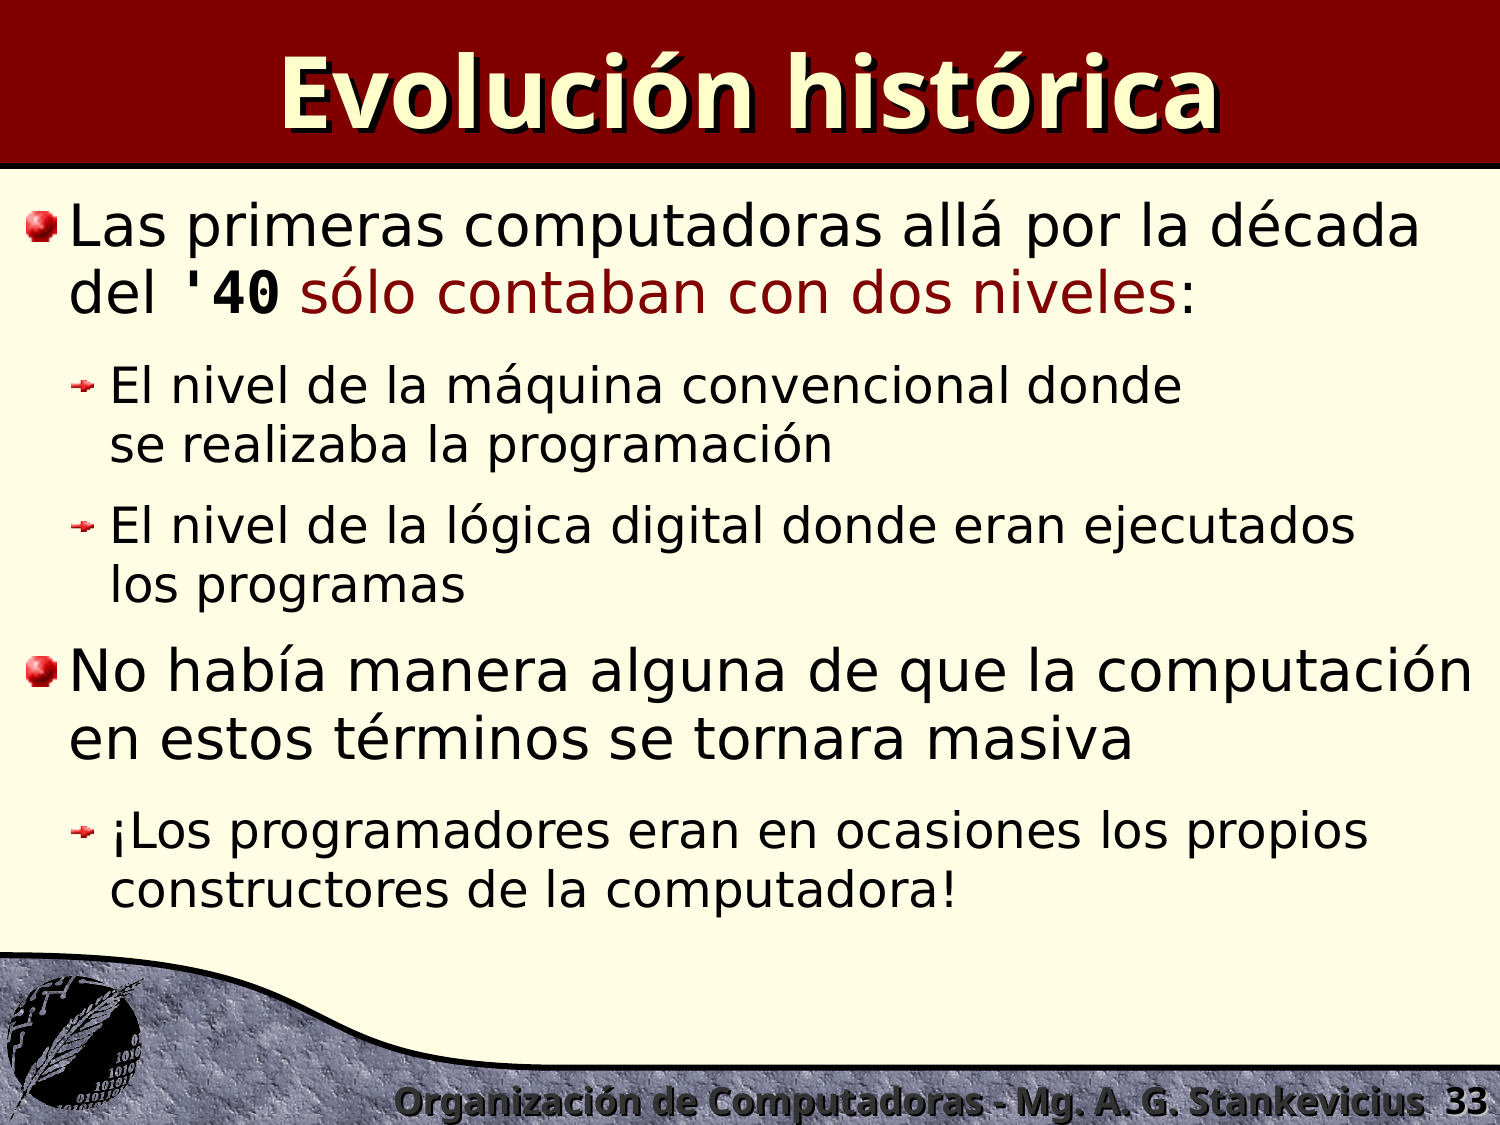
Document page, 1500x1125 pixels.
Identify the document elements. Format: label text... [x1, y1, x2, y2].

title Evolución histórica [15, 5, 1485, 160]
list Las primeras computadoras allá por la década del '40 sólo contaban con dos niveles: El nivel de la máquina convencional donde se realizaba la programación El nivel de la lógica digital donde eran ejecutados los programas No había manera alguna de que la computación en estos términos se tornara masiva ¡Los programadores eran en ocasiones los propios constructores de la computadora! [11, 192, 1486, 935]
picture [802, 1100, 806, 1110]
picture [0, 959, 1500, 1125]
picture [1058, 1100, 1065, 1110]
picture [448, 1100, 455, 1110]
